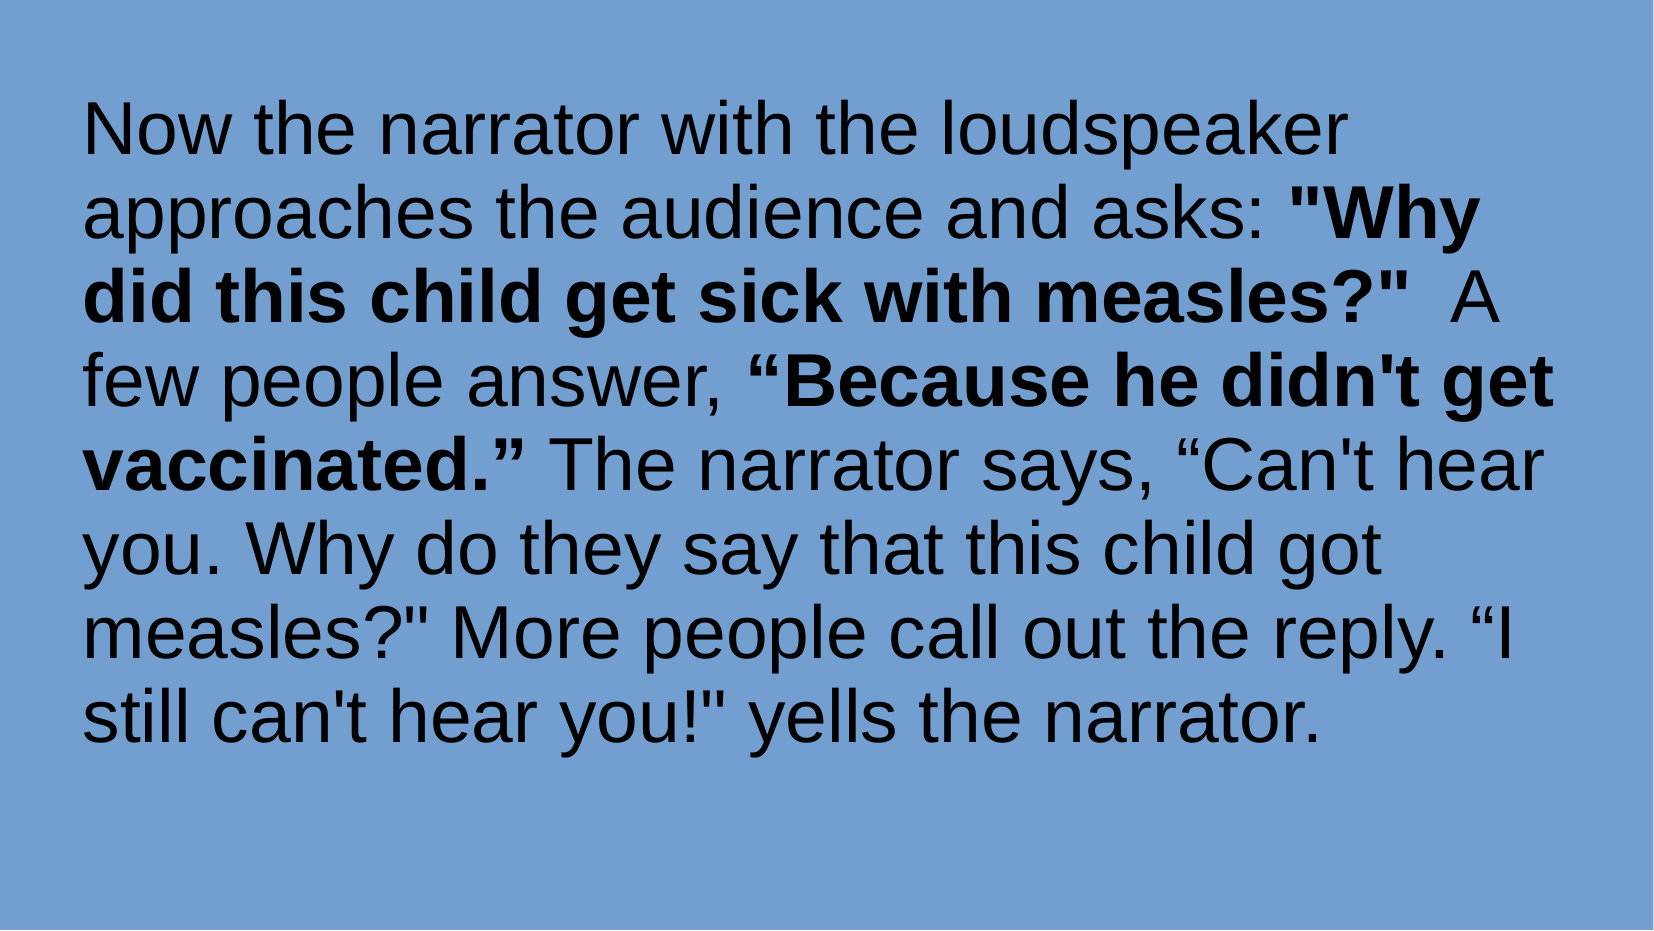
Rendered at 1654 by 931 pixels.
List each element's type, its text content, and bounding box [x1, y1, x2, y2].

list Now the narrator with the loudspeaker approaches the audience and asks: "Why did this child get sick with measles?" A few people answer, “Because he didn't get vaccinated.” The narrator says, “Can't hear you. Why do they say that this child got measles?" More people call out the reply. “I still can't hear you!" yells the narrator. [82, 86, 1571, 863]
